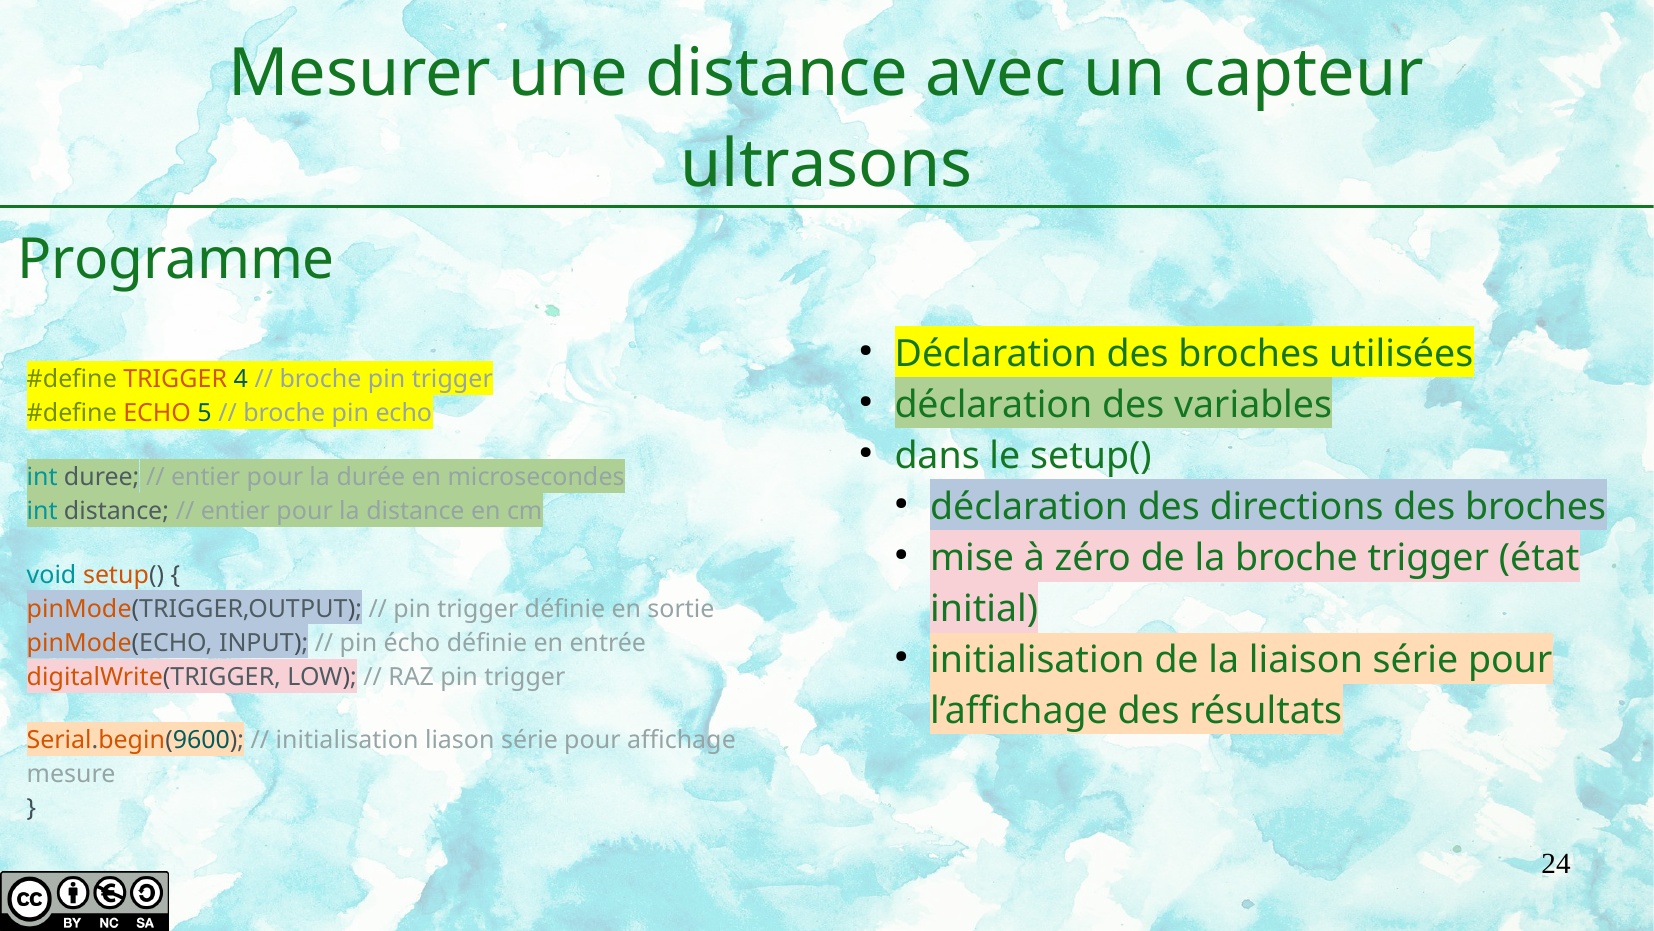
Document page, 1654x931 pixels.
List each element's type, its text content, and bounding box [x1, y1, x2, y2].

title Mesurer une distance avec un capteur ultrasons [82, 23, 1571, 206]
text_box Déclaration des broches utilisées déclaration des variables dans le setup() déclaration des directions des broches mise à zéro de la broche trigger (état initial) initialisation de la liaison série pour l’affichage des résultats [844, 318, 1642, 742]
list Programme [17, 217, 1506, 296]
text_box #define TRIGGER 4 // broche pin trigger #define ECHO 5 // broche pin echo int duree; // entier pour la durée en microsecondes int distance; // entier pour la distance en cm void setup() { pinMode(TRIGGER,OUTPUT); // pin trigger définie en sortie pinMode(ECHO, INPUT); // pin écho définie en entrée digitalWrite(TRIGGER, LOW); // RAZ pin trigger Serial.begin(9600); // initialisation liason série pour affichage mesure } [11, 353, 839, 785]
picture [0, 871, 169, 931]
